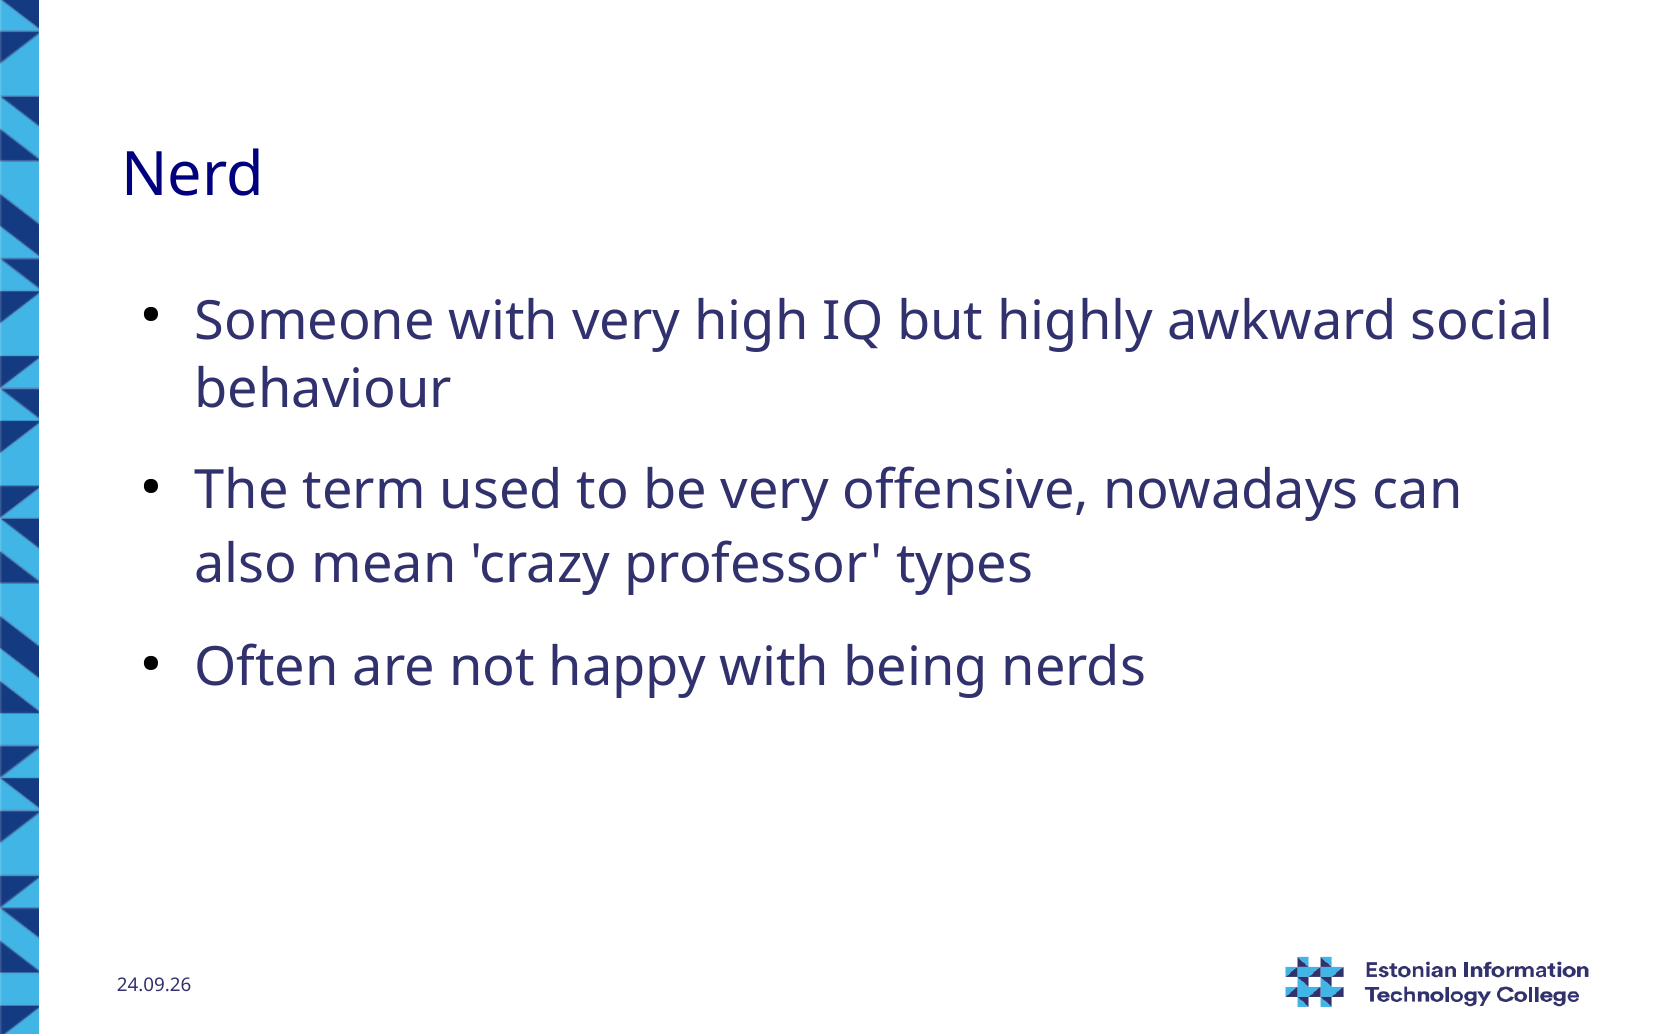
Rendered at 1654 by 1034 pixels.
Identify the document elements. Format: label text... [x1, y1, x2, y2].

list Someone with very high IQ but highly awkward social behaviour The term used to be very offensive, nowadays can also mean 'crazy professor' types Often are not happy with being nerds [123, 284, 1565, 936]
title Nerd [121, 85, 1534, 259]
